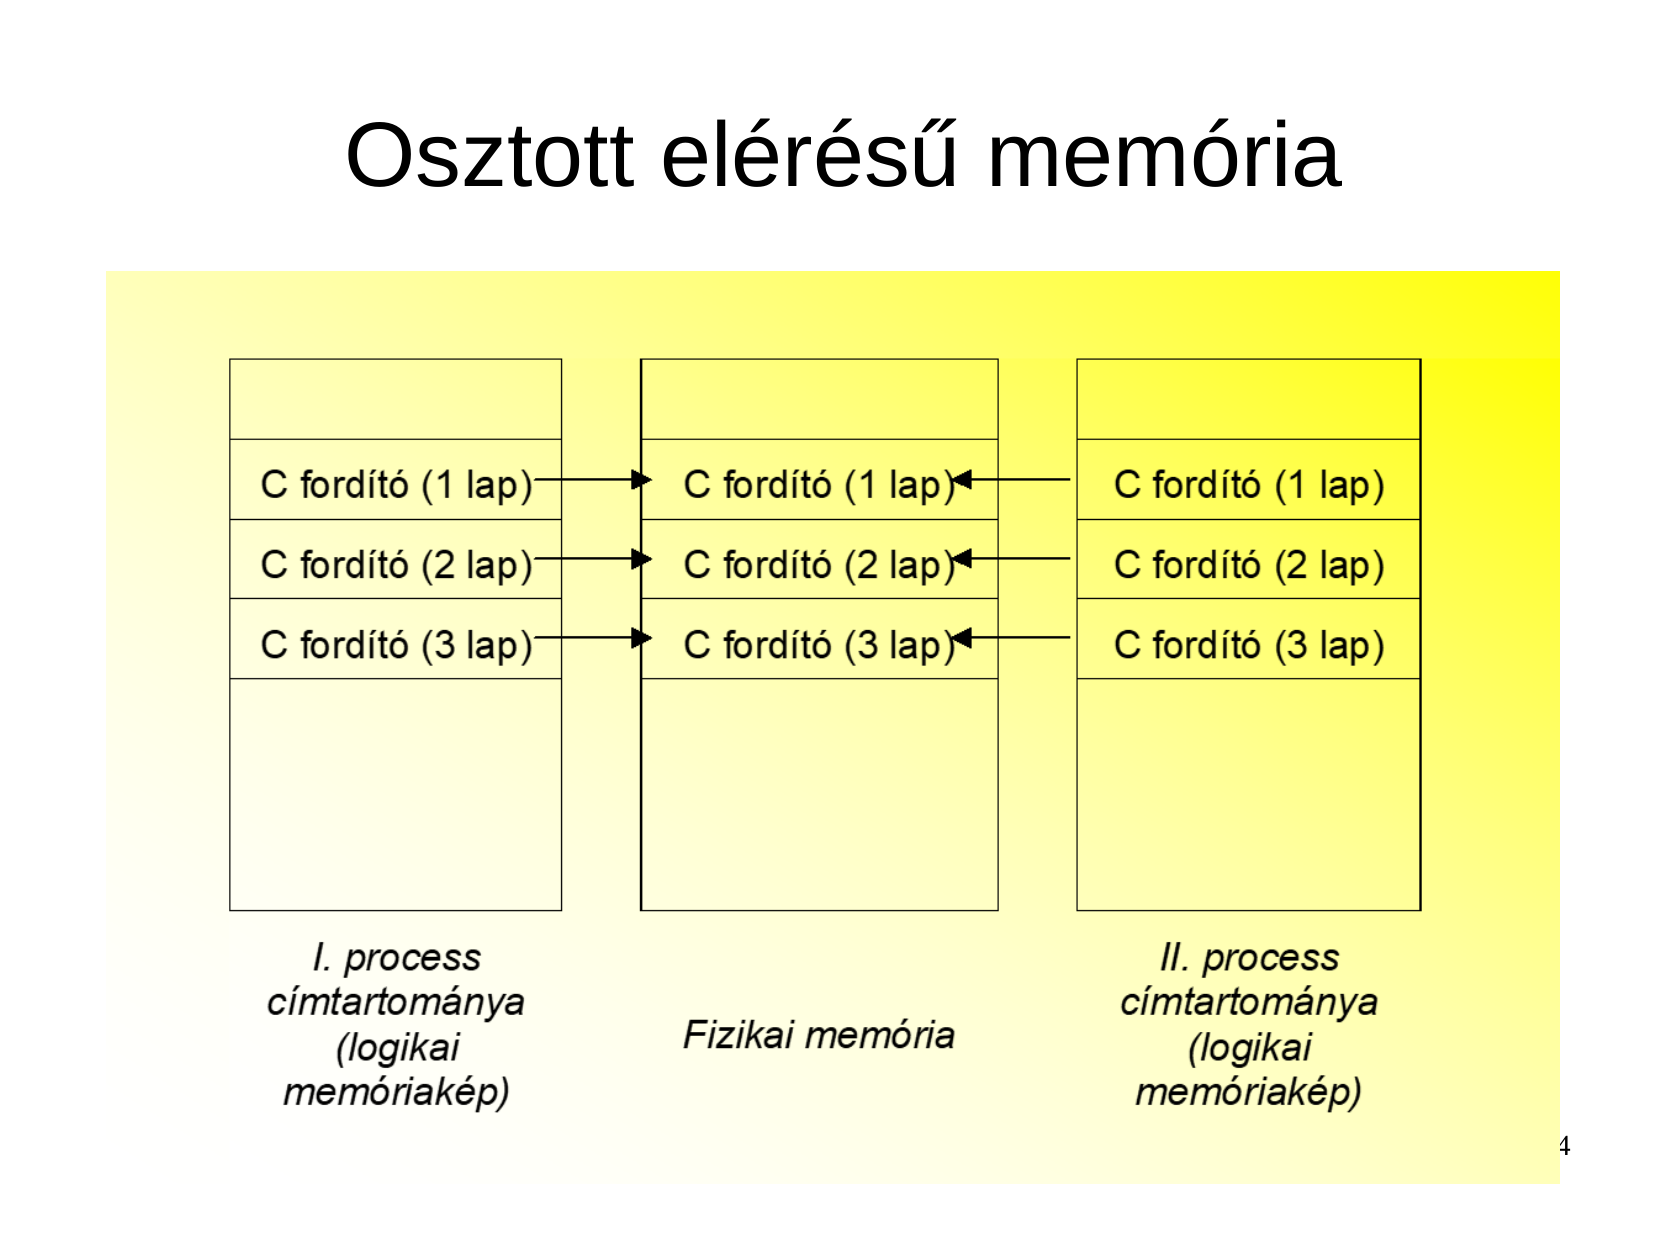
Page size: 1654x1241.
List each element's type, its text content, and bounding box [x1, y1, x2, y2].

picture [106, 271, 1560, 1184]
title Osztott elérésű memória [123, 46, 1530, 254]
